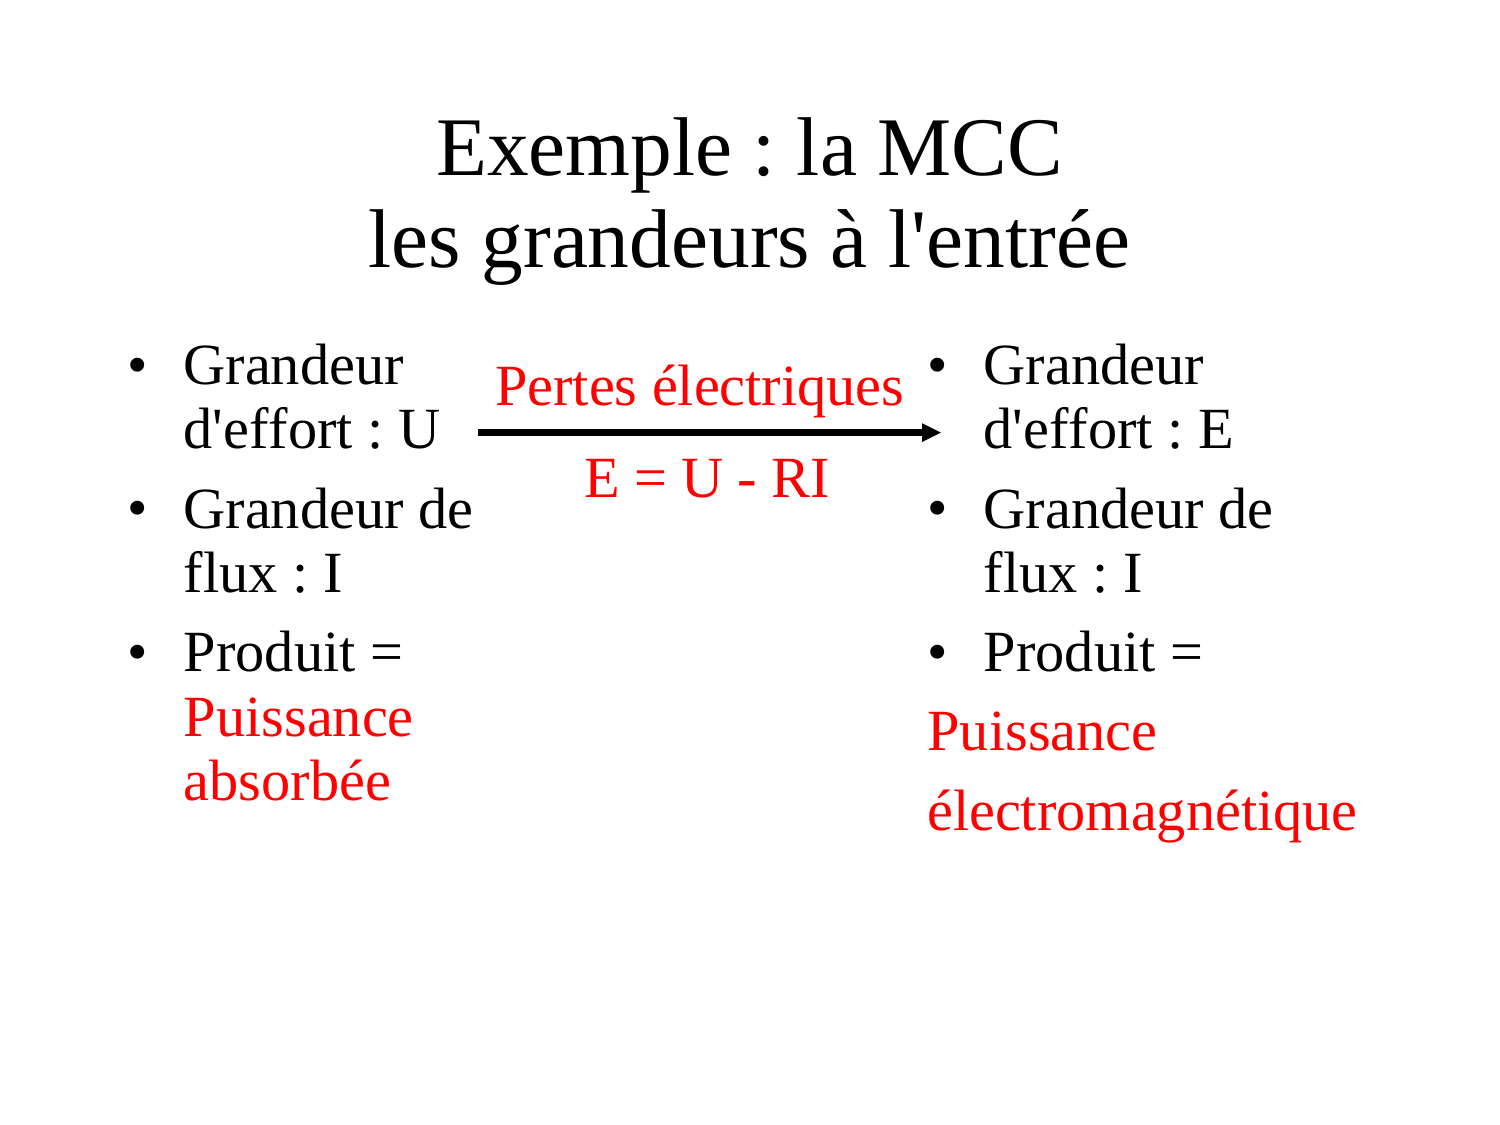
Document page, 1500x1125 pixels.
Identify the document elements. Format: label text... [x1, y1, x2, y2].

title Exemple : la MCC les grandeurs à l'entrée [112, 86, 1388, 302]
text_box Pertes électriques E = U - RI [474, 353, 926, 517]
list Grandeur d'effort : U Grandeur de flux : I Produit = Puissance absorbée [112, 324, 563, 1001]
list Grandeur d'effort : E Grandeur de flux : I Produit = Puissance électromagnétique [912, 324, 1388, 1058]
